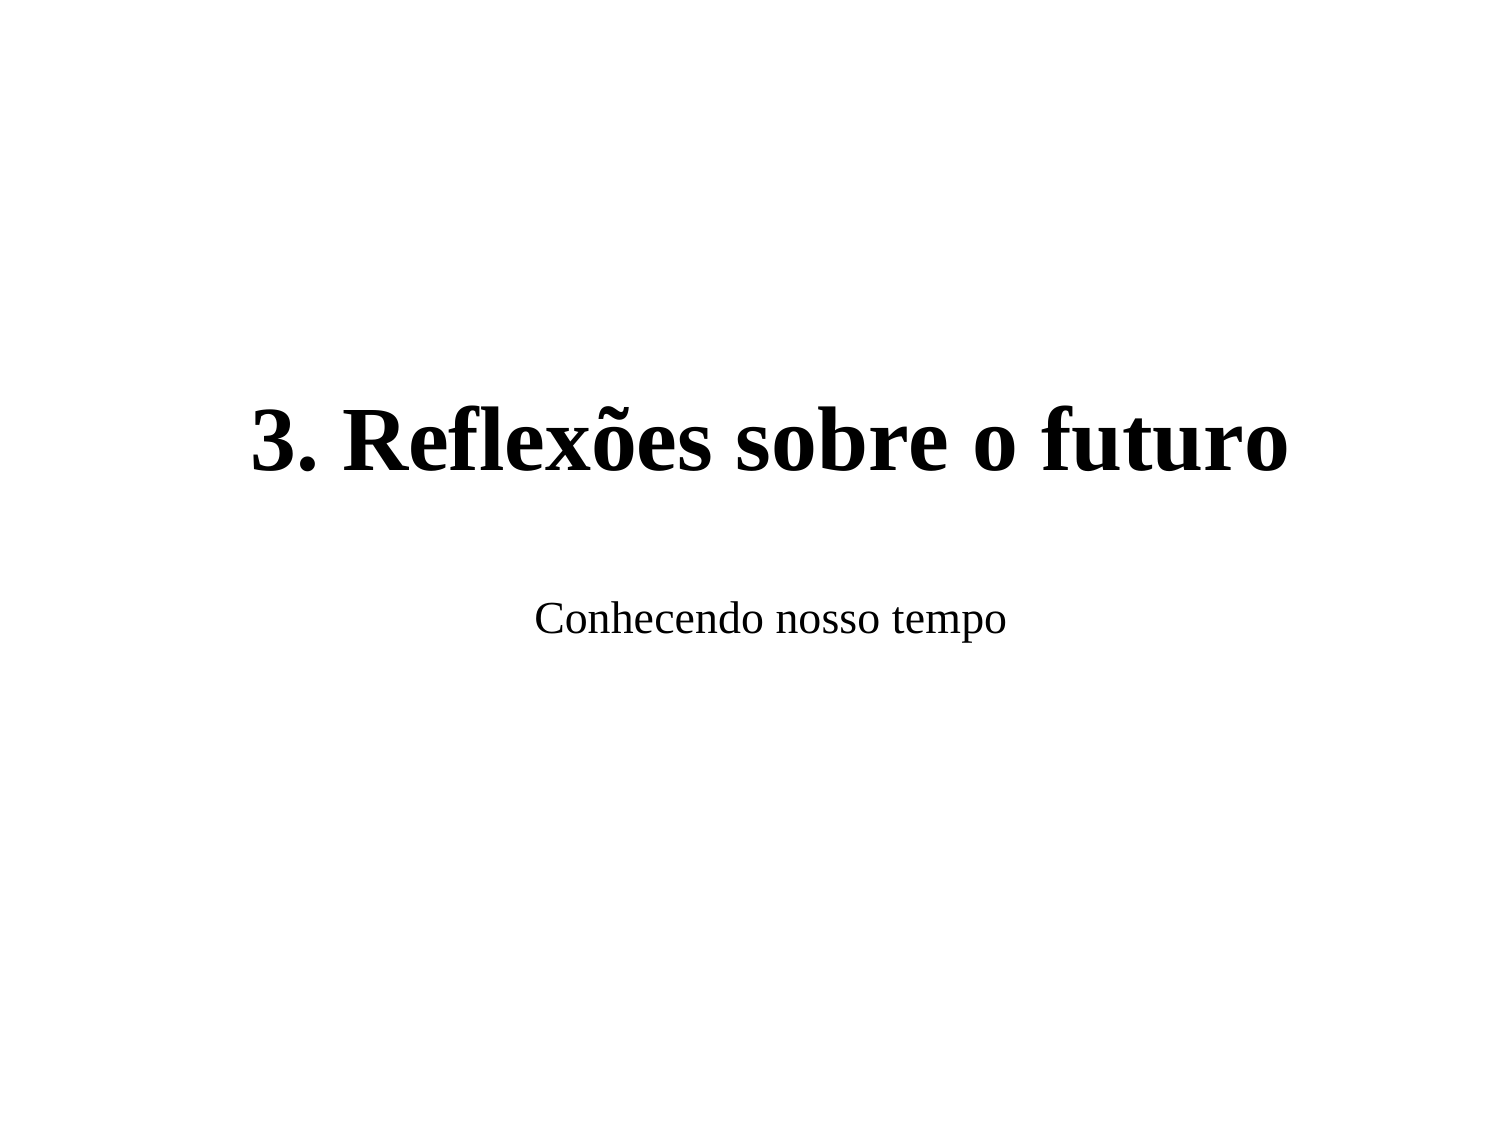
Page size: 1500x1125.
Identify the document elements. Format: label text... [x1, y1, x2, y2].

title 3. Reflexões sobre o futuro Conhecendo nosso tempo [107, 330, 1436, 652]
